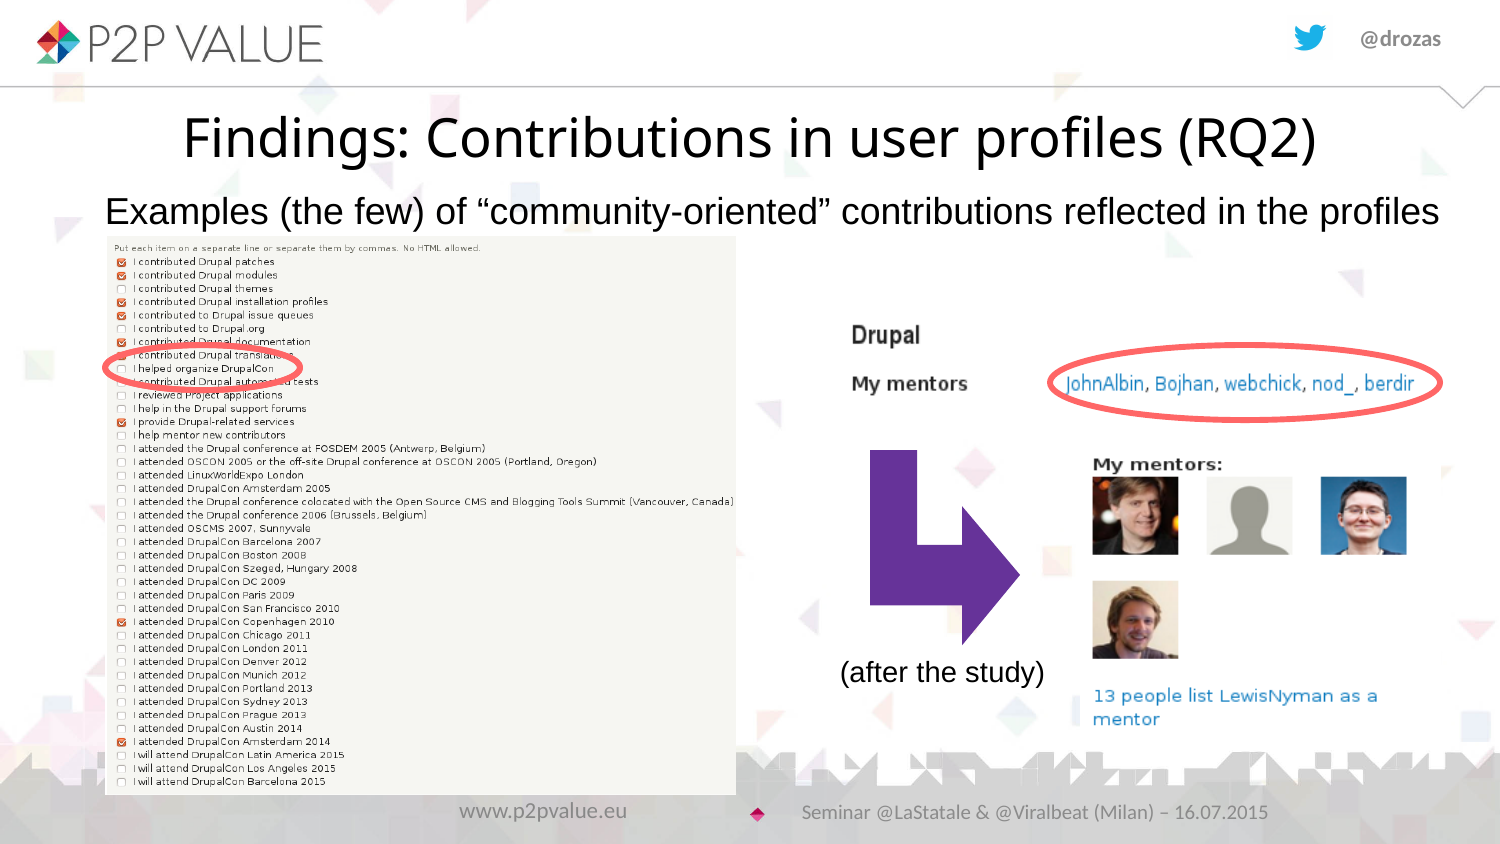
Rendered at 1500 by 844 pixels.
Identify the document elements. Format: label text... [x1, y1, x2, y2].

text_box @drozas [1333, 15, 1455, 60]
title Findings: Contributions in user profiles (RQ2) [0, 92, 1500, 181]
picture [0, 181, 1500, 844]
text_box Examples (the few) of “community-oriented” contributions reflected in the profiles [90, 183, 1500, 241]
text_box [870, 450, 1021, 646]
text_box Seminar @LaStatale & @Viralbeat (Milan) – 16.07.2015 [788, 788, 1481, 834]
text_box www.p2pvalue.eu [453, 789, 672, 829]
text_box (after the study) [825, 648, 1066, 696]
picture [0, 0, 1500, 92]
